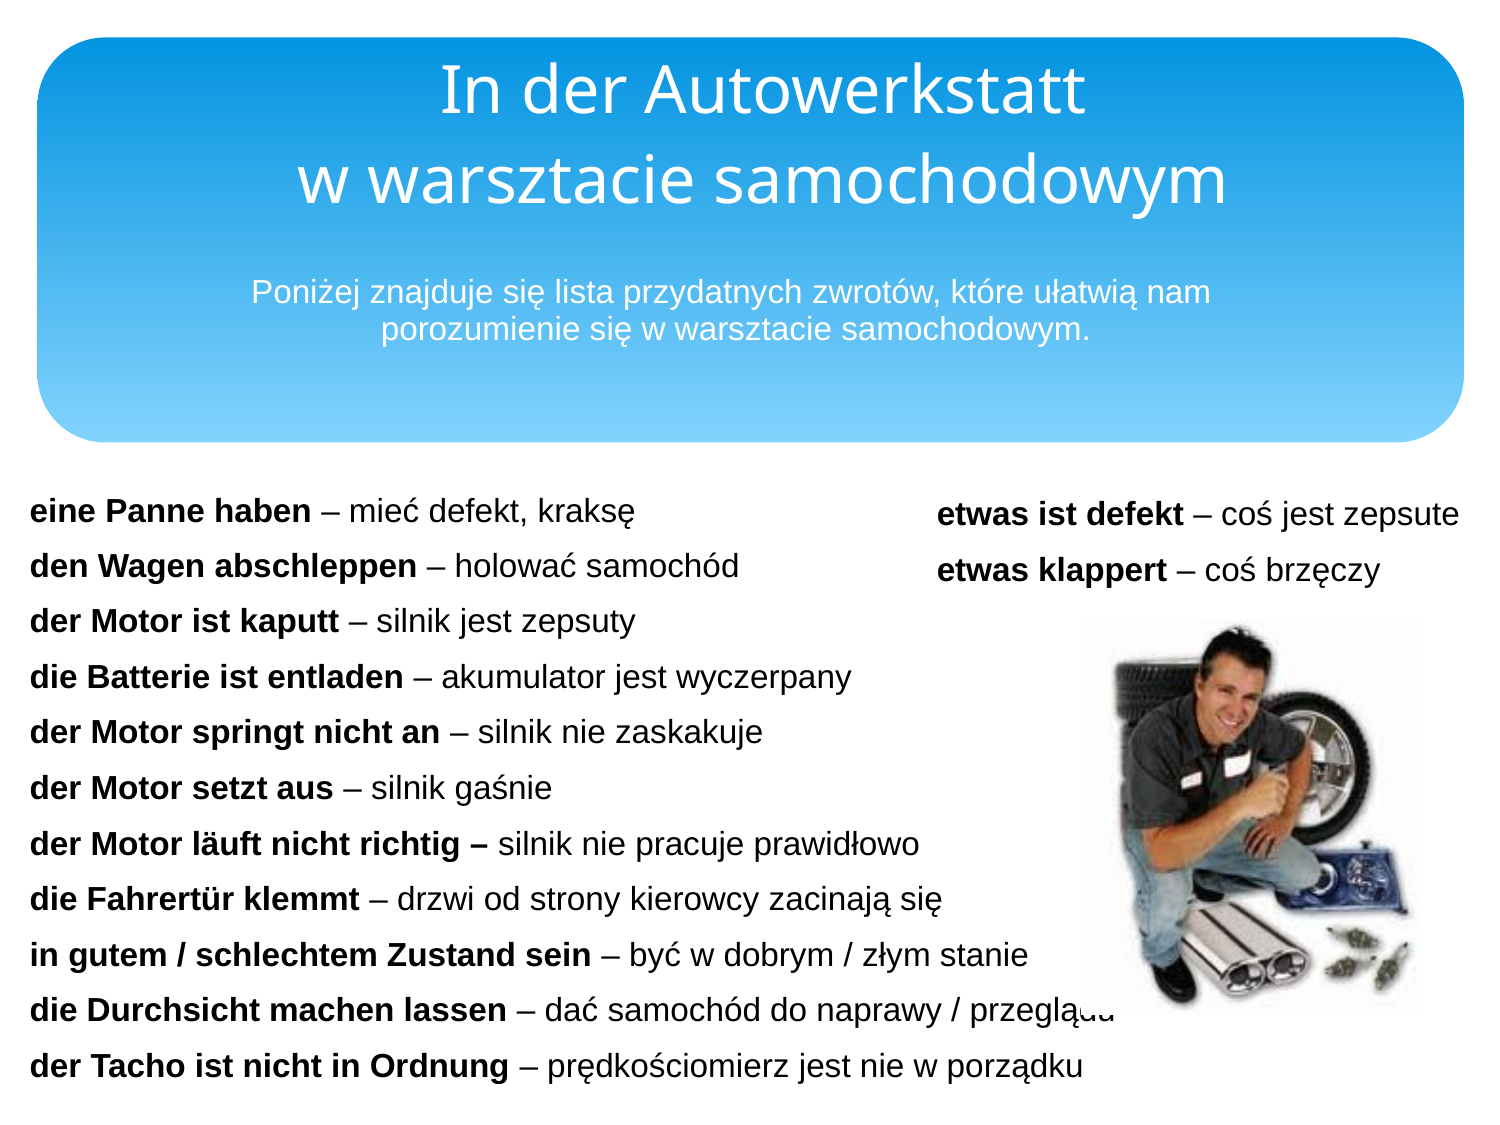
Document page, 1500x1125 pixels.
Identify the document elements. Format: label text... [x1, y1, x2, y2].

text_box Poniżej znajduje się lista przydatnych zwrotów, które ułatwią nam porozumienie się w warsztacie samochodowym. [236, 265, 1270, 356]
subtitle eine Panne haben – mieć defekt, kraksę den Wagen abschleppen – holować samochód der Motor ist kaputt – silnik jest zepsuty die Batterie ist entladen – akumulator jest wyczerpany der Motor springt nicht an – silnik nie zaskakuje der Motor setzt aus – silnik gaśnie der Motor läuft nicht richtig – silnik nie pracuje prawidłowo die Fahrertür klemmt – drzwi od strony kierowcy zacinają się in gutem / schlechtem Zustand sein – być w dobrym / złym stanie die Durchsicht machen lassen – dać samochód do naprawy / przeglądu der Tacho ist nicht in Ordnung – prędkościomierz jest nie w porządku [29, 472, 1245, 1125]
picture [1081, 620, 1418, 1015]
title In der Autowerkstatt w warsztacie samochodowym [88, 64, 1439, 472]
text_box etwas ist defekt – coś jest zepsute etwas klappert – coś brzęczy [922, 469, 1477, 581]
